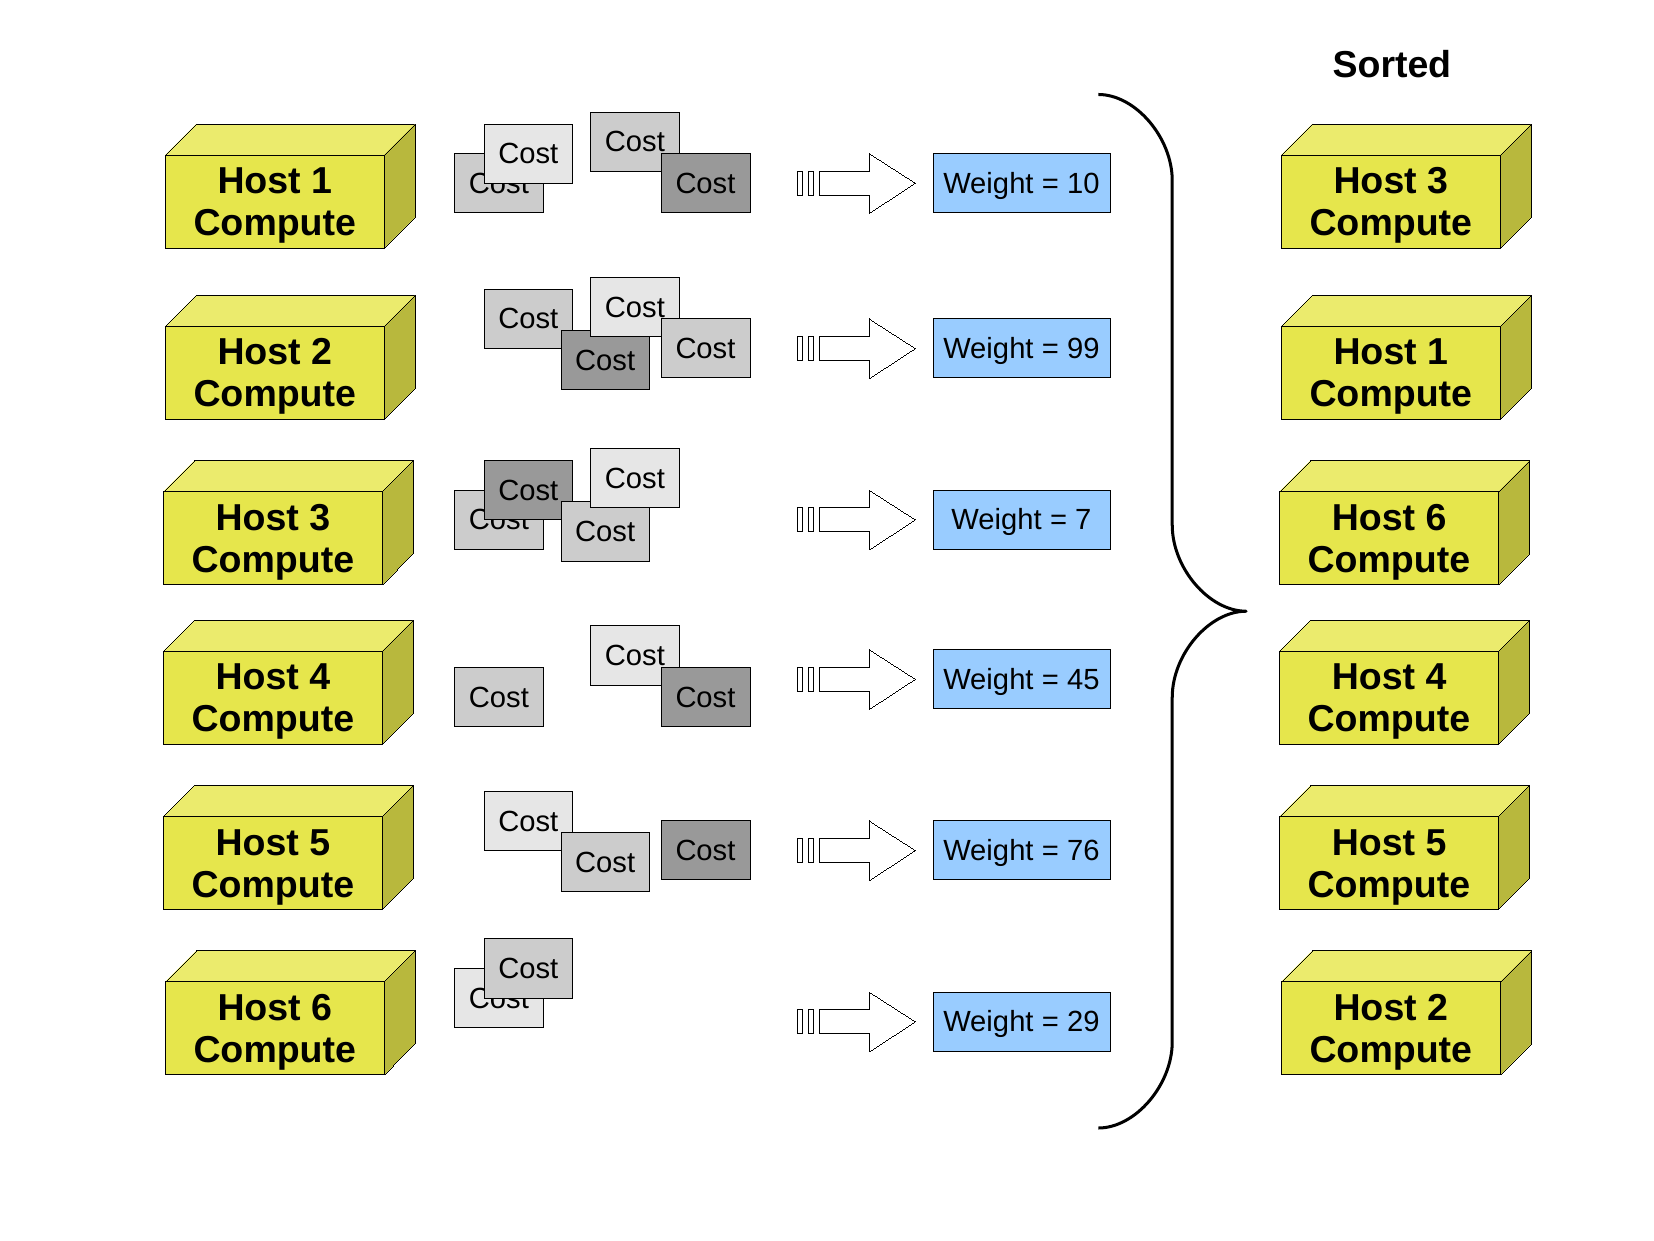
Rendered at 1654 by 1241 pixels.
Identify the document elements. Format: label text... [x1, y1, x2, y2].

text_box Cost [484, 791, 573, 851]
text_box [808, 507, 814, 532]
text_box Host 2 Compute [1281, 982, 1500, 1075]
text_box Host 1 Compute [165, 156, 384, 249]
text_box [819, 820, 916, 881]
text_box Cost [484, 460, 573, 520]
text_box Cost [561, 832, 650, 892]
text_box Cost [454, 968, 544, 1028]
text_box Host 3 Compute [163, 492, 382, 585]
text_box Cost [454, 153, 544, 213]
text_box Weight = 99 [933, 318, 1111, 378]
text_box [819, 318, 916, 379]
text_box Cost [661, 318, 751, 378]
text_box Cost [590, 277, 680, 337]
text_box [819, 153, 916, 214]
text_box [808, 667, 814, 692]
text_box [808, 838, 814, 863]
text_box Host 6 Compute [1279, 492, 1498, 585]
text_box [797, 171, 803, 196]
text_box Cost [590, 625, 680, 686]
text_box [797, 667, 803, 692]
text_box Host 5 Compute [1279, 817, 1498, 910]
text_box Weight = 76 [933, 820, 1111, 880]
text_box [808, 171, 814, 196]
text_box [808, 1009, 814, 1034]
text_box [797, 838, 803, 863]
text_box Host 5 Compute [163, 817, 382, 910]
text_box Host 2 Compute [165, 327, 384, 420]
text_box [808, 336, 814, 361]
text_box [819, 649, 916, 710]
text_box Sorted [1296, 36, 1489, 95]
text_box [797, 336, 803, 361]
text_box Cost [454, 490, 544, 550]
text_box Cost [661, 820, 751, 880]
text_box Cost [590, 112, 680, 172]
text_box Host 4 Compute [1279, 652, 1498, 745]
text_box [819, 490, 916, 550]
text_box Weight = 10 [933, 153, 1111, 213]
text_box Host 4 Compute [163, 652, 382, 745]
text_box Host 1 Compute [1281, 327, 1500, 420]
text_box Cost [561, 330, 650, 390]
text_box Host 3 Compute [1281, 156, 1500, 249]
text_box [797, 507, 803, 532]
text_box Cost [661, 153, 751, 213]
text_box Weight = 29 [933, 992, 1111, 1052]
text_box Cost [661, 667, 751, 727]
text_box [797, 1009, 803, 1034]
text_box Host 6 Compute [165, 982, 384, 1075]
text_box Cost [590, 448, 680, 508]
text_box Weight = 45 [933, 649, 1111, 709]
text_box [819, 992, 916, 1052]
text_box Cost [454, 667, 544, 727]
text_box Cost [484, 124, 573, 184]
text_box Cost [484, 289, 573, 349]
text_box Cost [561, 501, 650, 562]
text_box Cost [484, 938, 573, 999]
text_box Weight = 7 [933, 490, 1111, 550]
